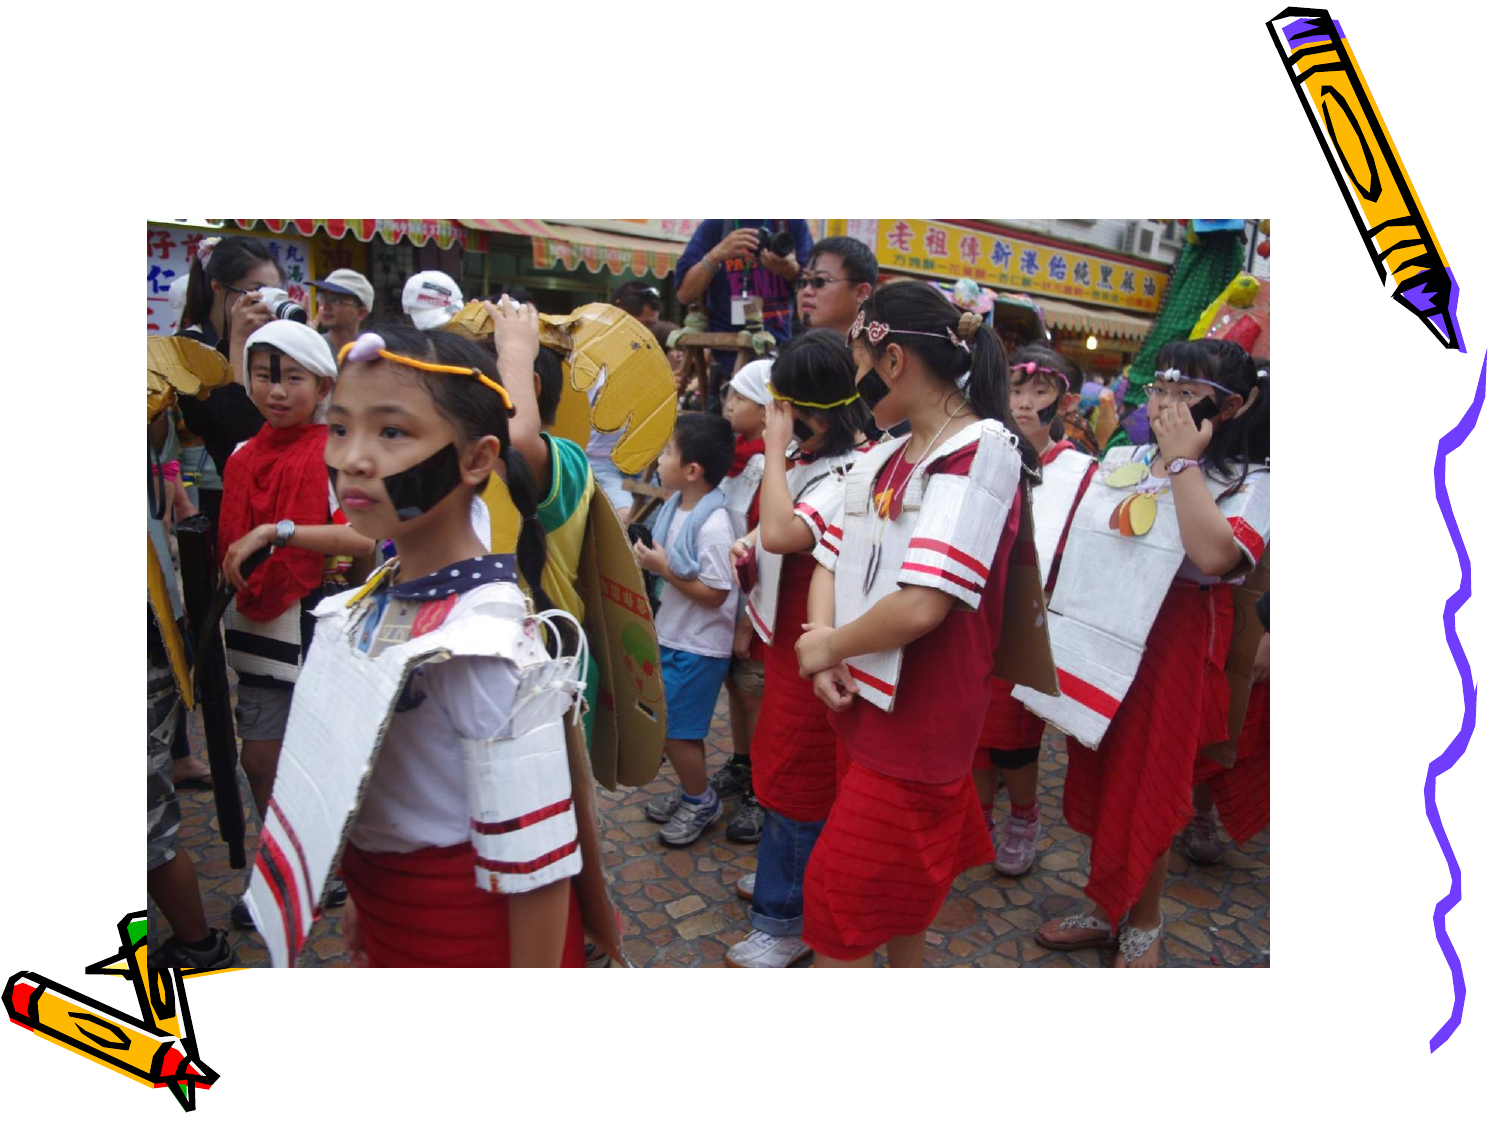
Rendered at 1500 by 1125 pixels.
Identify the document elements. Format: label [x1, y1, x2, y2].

picture [147, 220, 1270, 968]
